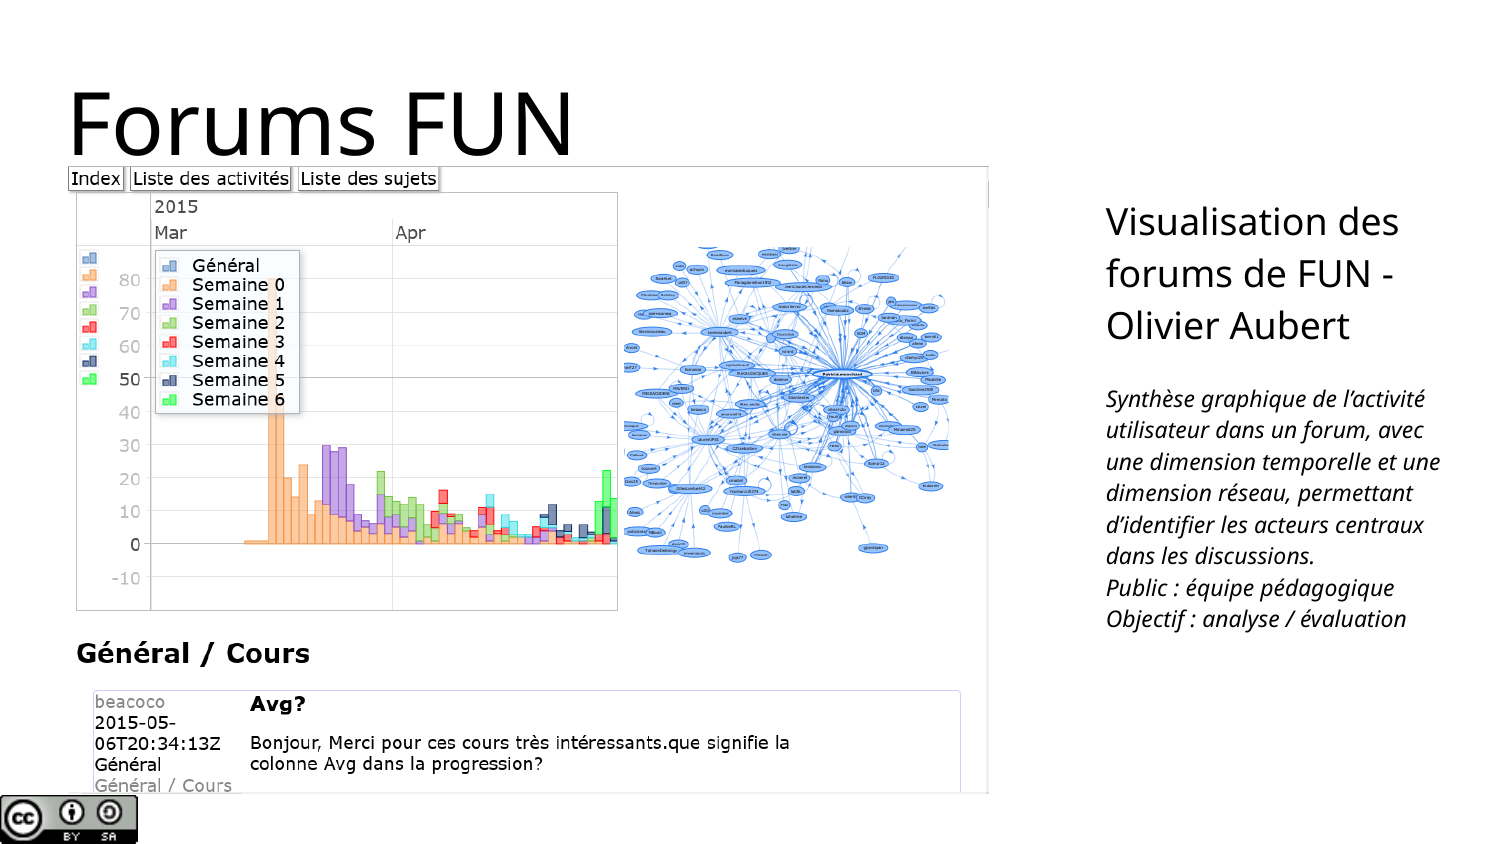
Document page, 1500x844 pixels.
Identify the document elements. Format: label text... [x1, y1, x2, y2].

title Forums FUN [51, 51, 1449, 189]
list Visualisation des forums de FUN - Olivier Aubert Synthèse graphique de l’activité utilisateur dans un forum, avec une dimension temporelle et une dimension réseau, permettant d’identifier les acteurs centraux dans les discussions. Public : équipe pédagogique Objectif : analyse / évaluation [1090, 176, 1469, 737]
picture [0, 795, 138, 844]
picture [68, 166, 989, 794]
